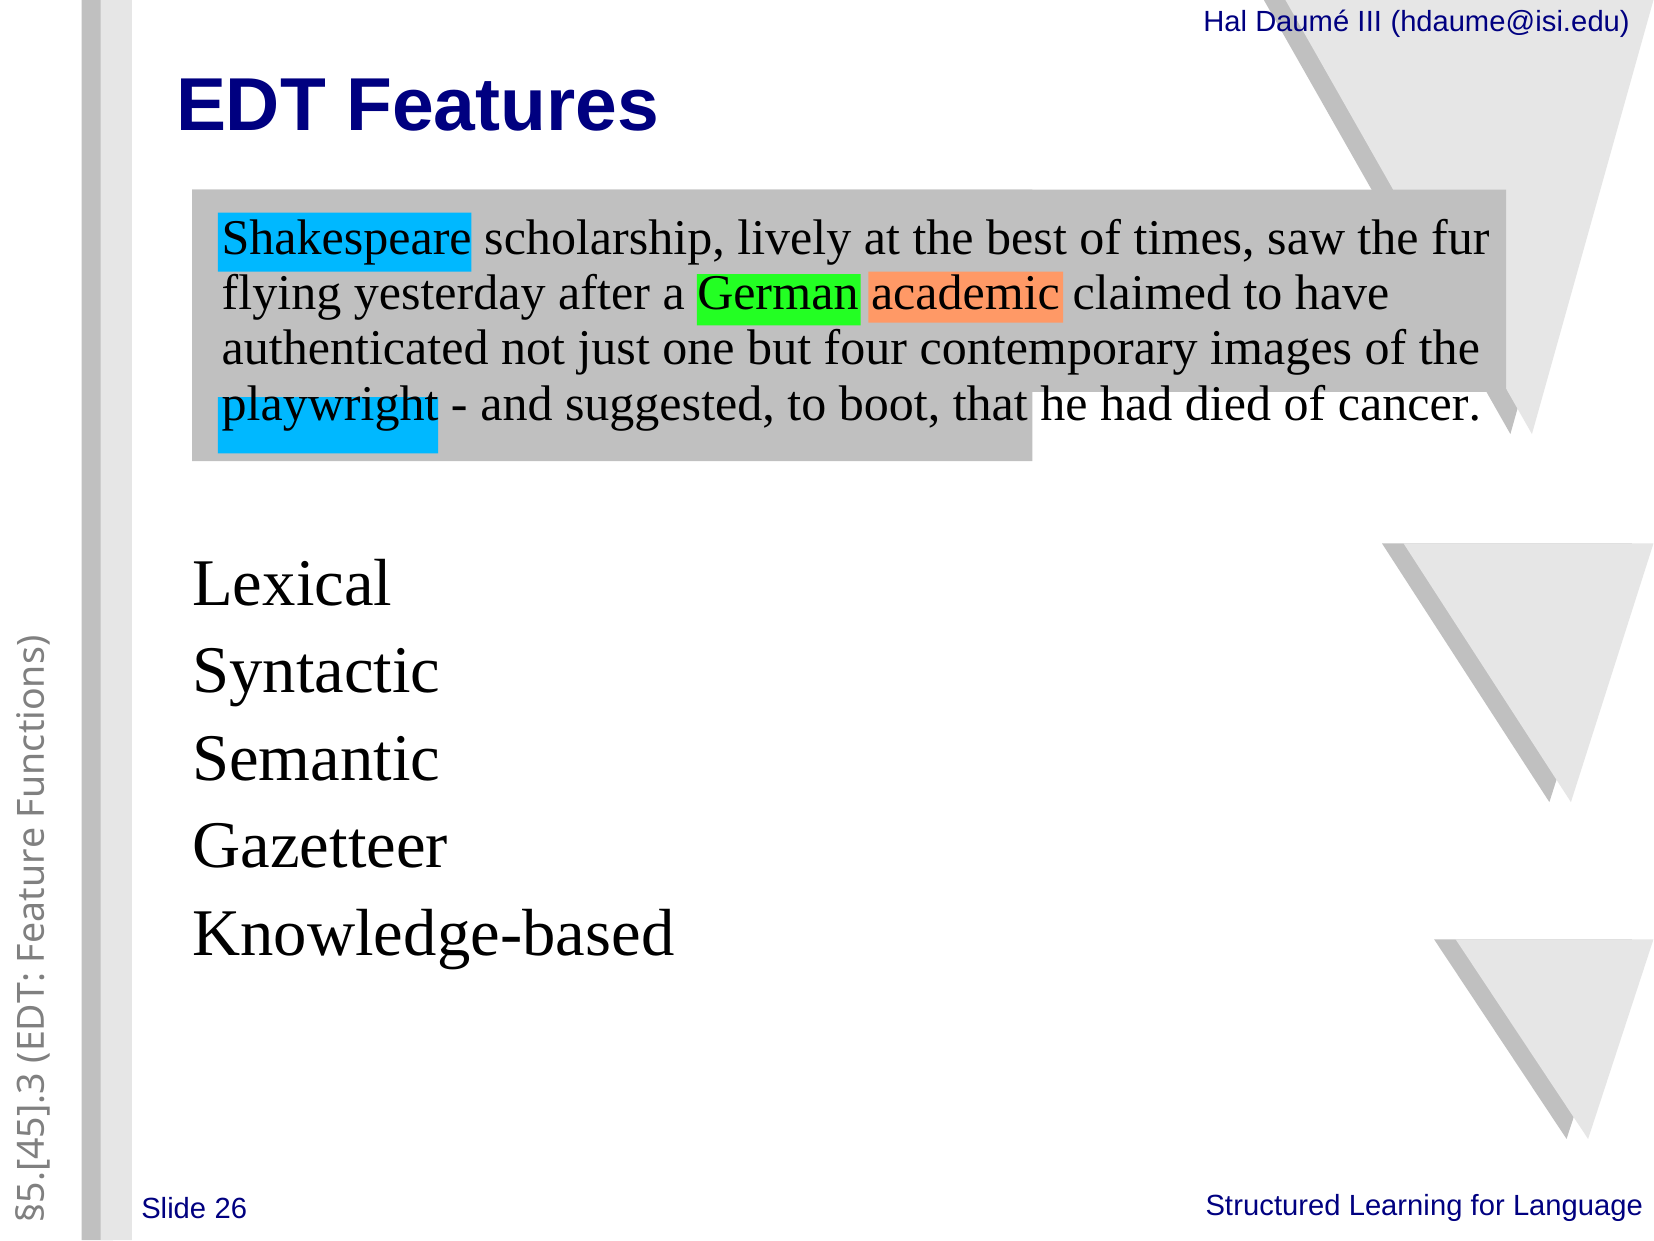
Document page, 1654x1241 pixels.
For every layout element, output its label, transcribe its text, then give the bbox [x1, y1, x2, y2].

list Lexical Syntactic Semantic Gazetteer Knowledge-based [180, 545, 1512, 1127]
title EDT Features [176, 44, 1509, 166]
text_box [192, 189, 1507, 462]
text_box Shakespeare scholarship, lively at the best of times, saw the fur flying yesterday after a German academic claimed to have authenticated not just one but four contemporary images of the playwright - and suggested, to boot, that he had died of cancer. [221, 209, 1496, 452]
text_box §5.[45].3 (EDT: Feature Functions) [4, 643, 65, 1223]
